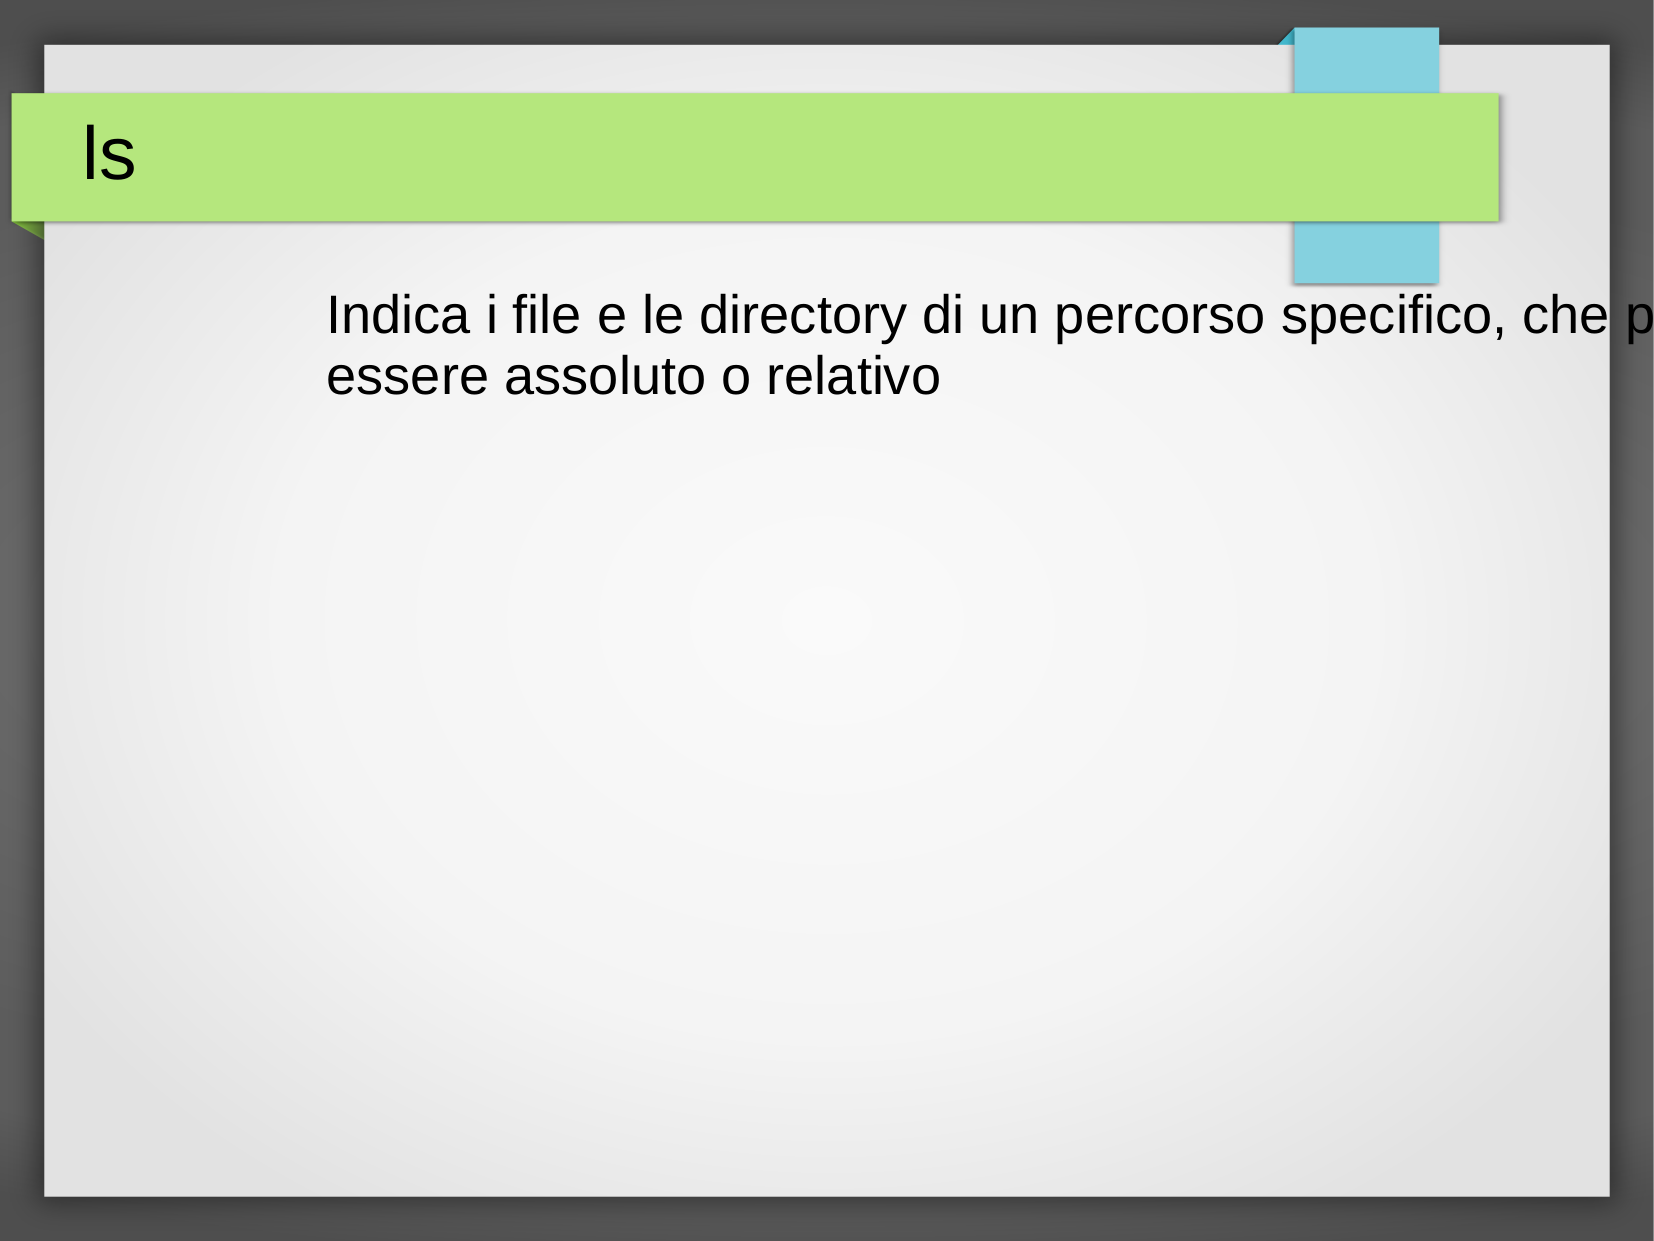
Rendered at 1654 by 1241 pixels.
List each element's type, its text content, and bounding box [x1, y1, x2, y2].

picture [0, 0, 1654, 1241]
title ls [82, 94, 1264, 213]
list Indica i file e le directory di un percorso specifico, che può essere assoluto o relativo [255, 284, 1654, 1004]
